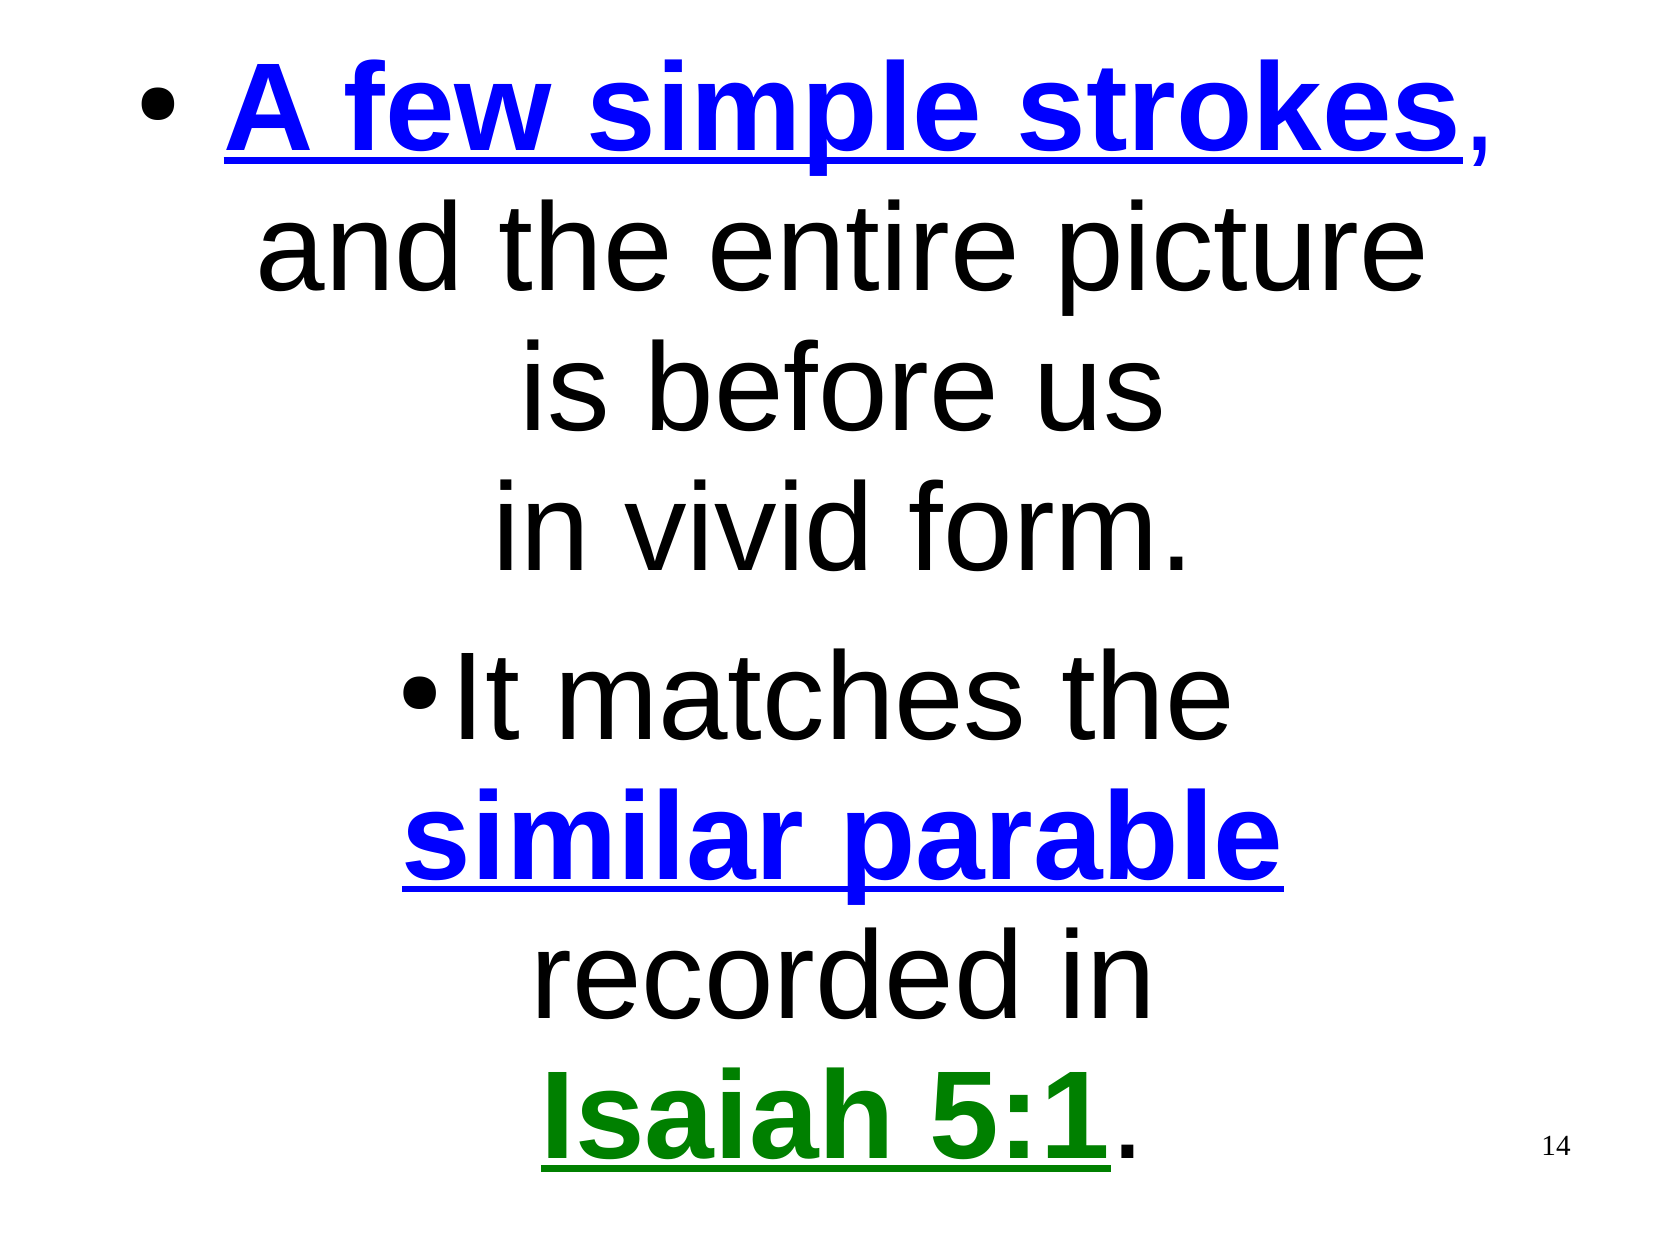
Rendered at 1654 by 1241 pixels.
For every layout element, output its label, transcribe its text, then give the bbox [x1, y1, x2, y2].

list A few simple strokes, and the entire picture is before us in vivid form. It matches the similar parable recorded in Isaiah 5:1. [37, 37, 1613, 1201]
